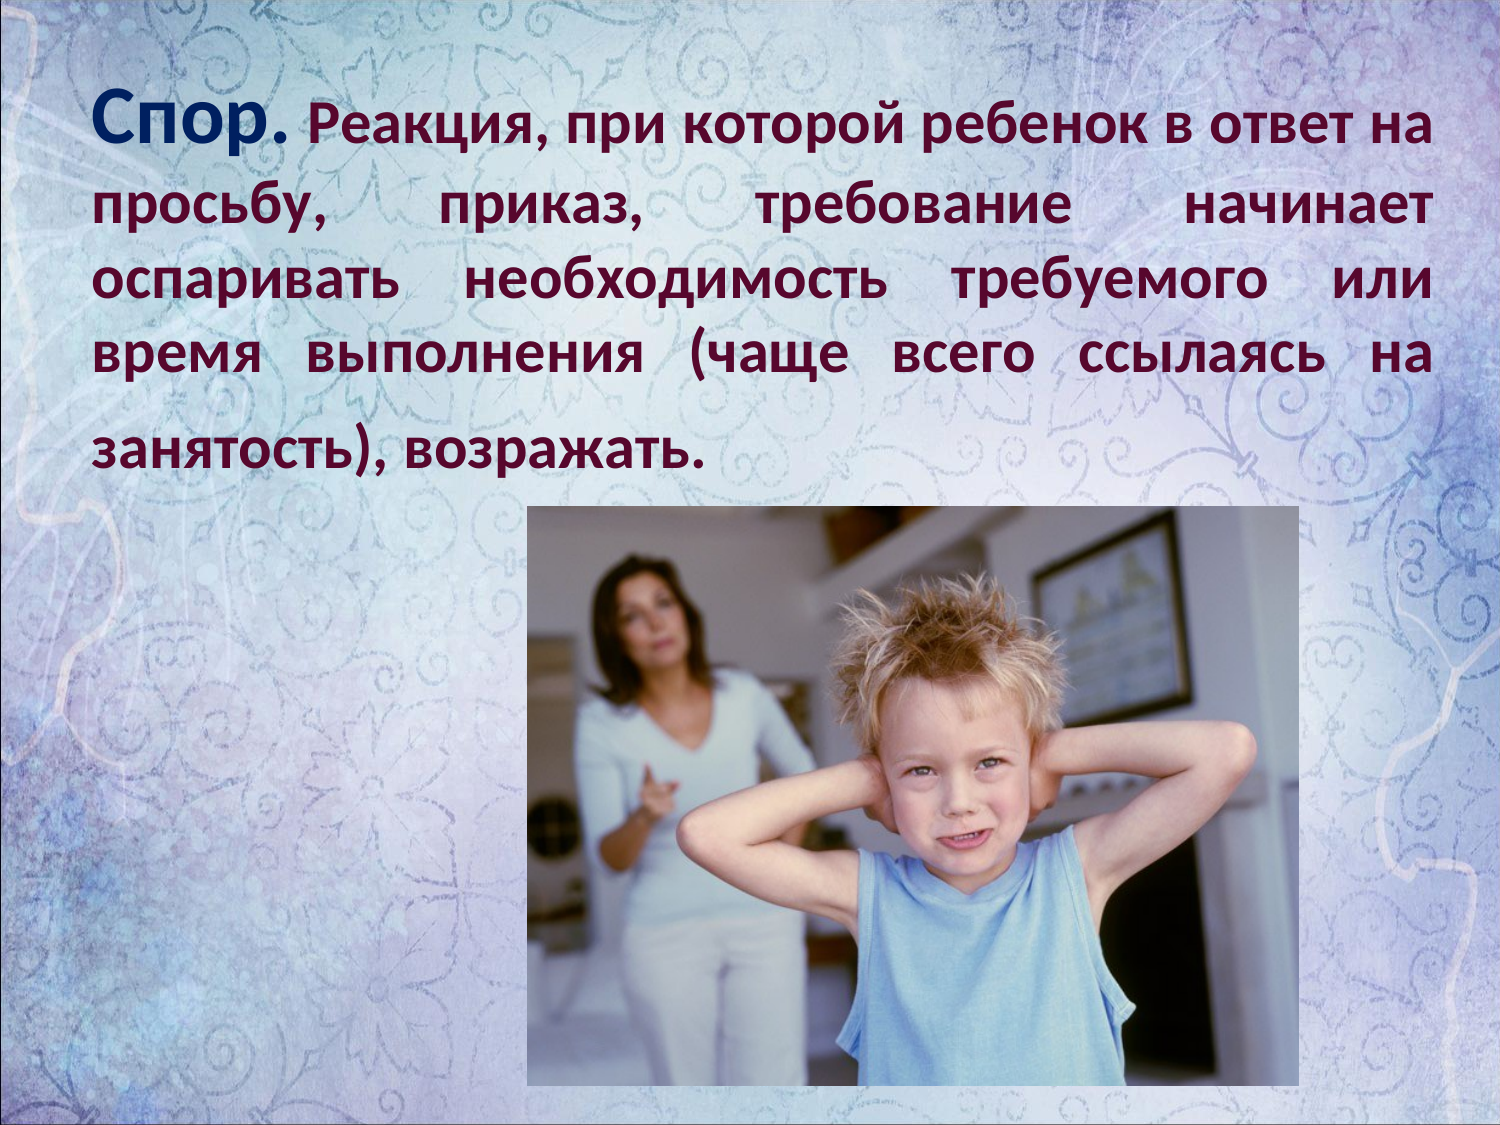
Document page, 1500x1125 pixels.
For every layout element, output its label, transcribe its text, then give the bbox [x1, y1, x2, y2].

title Спор. Реакция, при которой ребенок в ответ на просьбу, приказ, требование начинает оспаривать необходимость требуемого или время выполнения (чаще всего ссылаясь на занятость), возражать. [76, 53, 1451, 493]
picture [0, 0, 1500, 1125]
